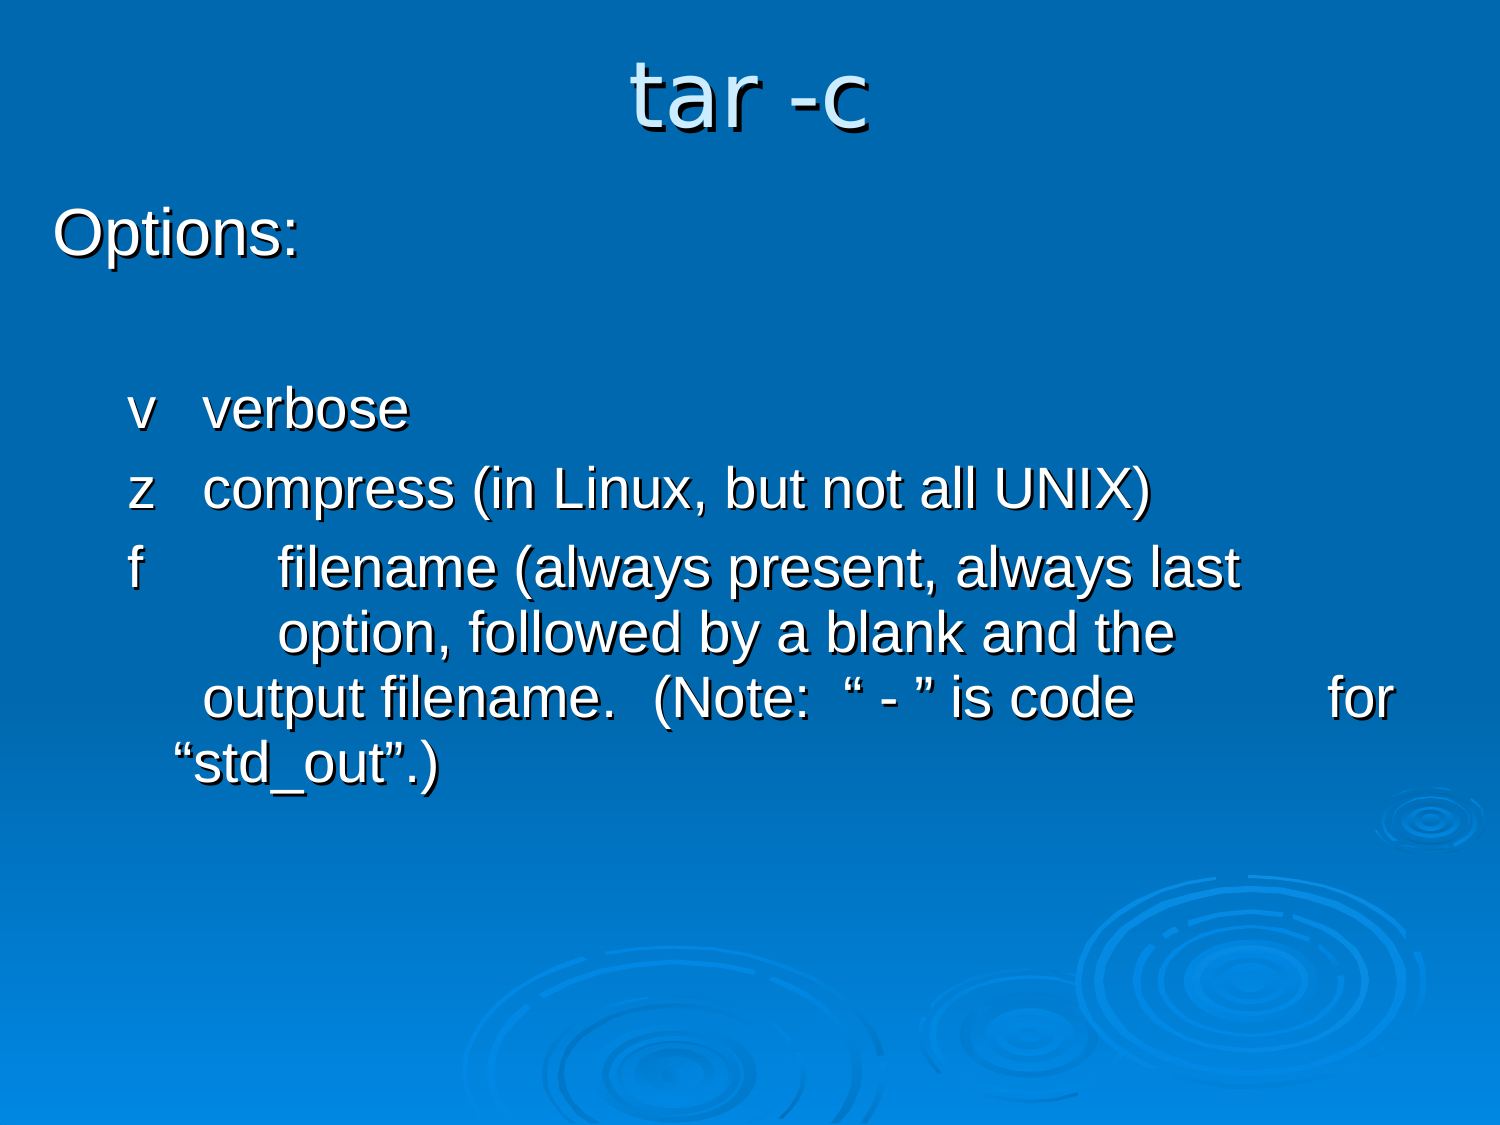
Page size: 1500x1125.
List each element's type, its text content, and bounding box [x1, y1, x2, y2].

list Options: v verbose z compress (in Linux, but not all UNIX) f filename (always present, always last option, followed by a blank and the output filename. (Note: “ - ” is code for “std_out”.) [37, 187, 1426, 1076]
title tar -c [75, 36, 1426, 159]
